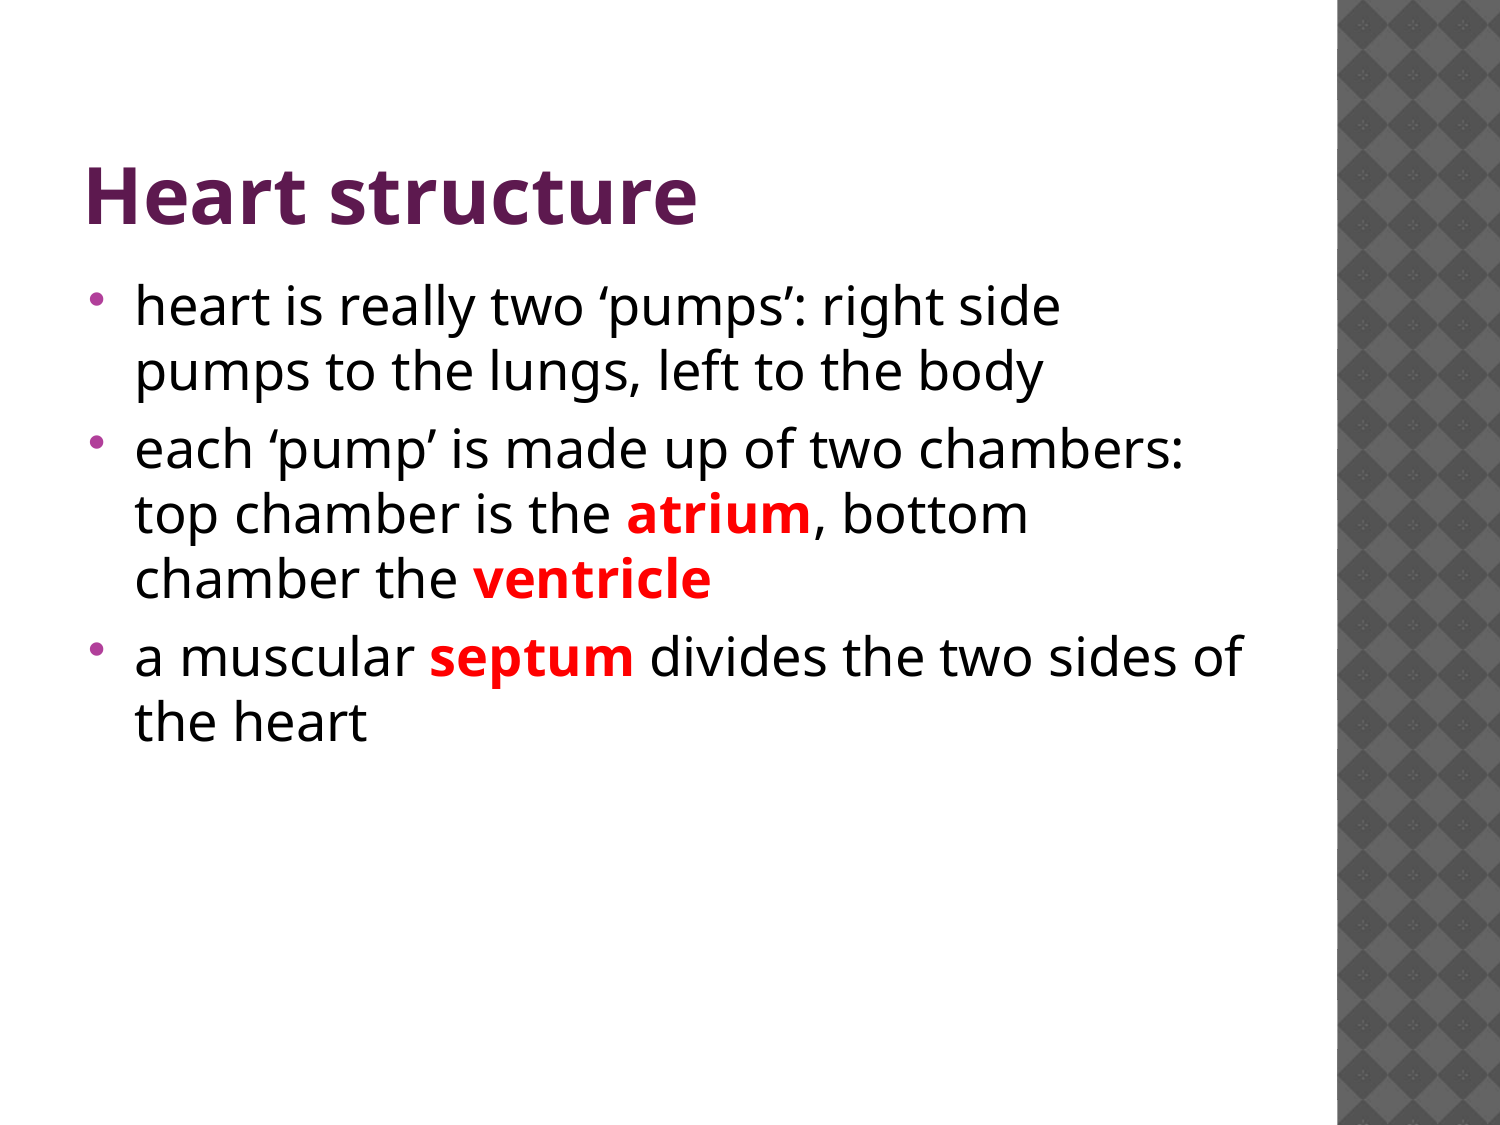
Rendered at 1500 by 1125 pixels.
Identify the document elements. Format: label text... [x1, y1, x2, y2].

title Heart structure [75, 52, 1263, 240]
list heart is really two ‘pumps’: right side pumps to the lungs, left to the body each ‘pump’ is made up of two chambers: top chamber is the atrium, bottom chamber the ventricle a muscular septum divides the two sides of the heart [75, 264, 1263, 1060]
picture [1337, 0, 1500, 1125]
